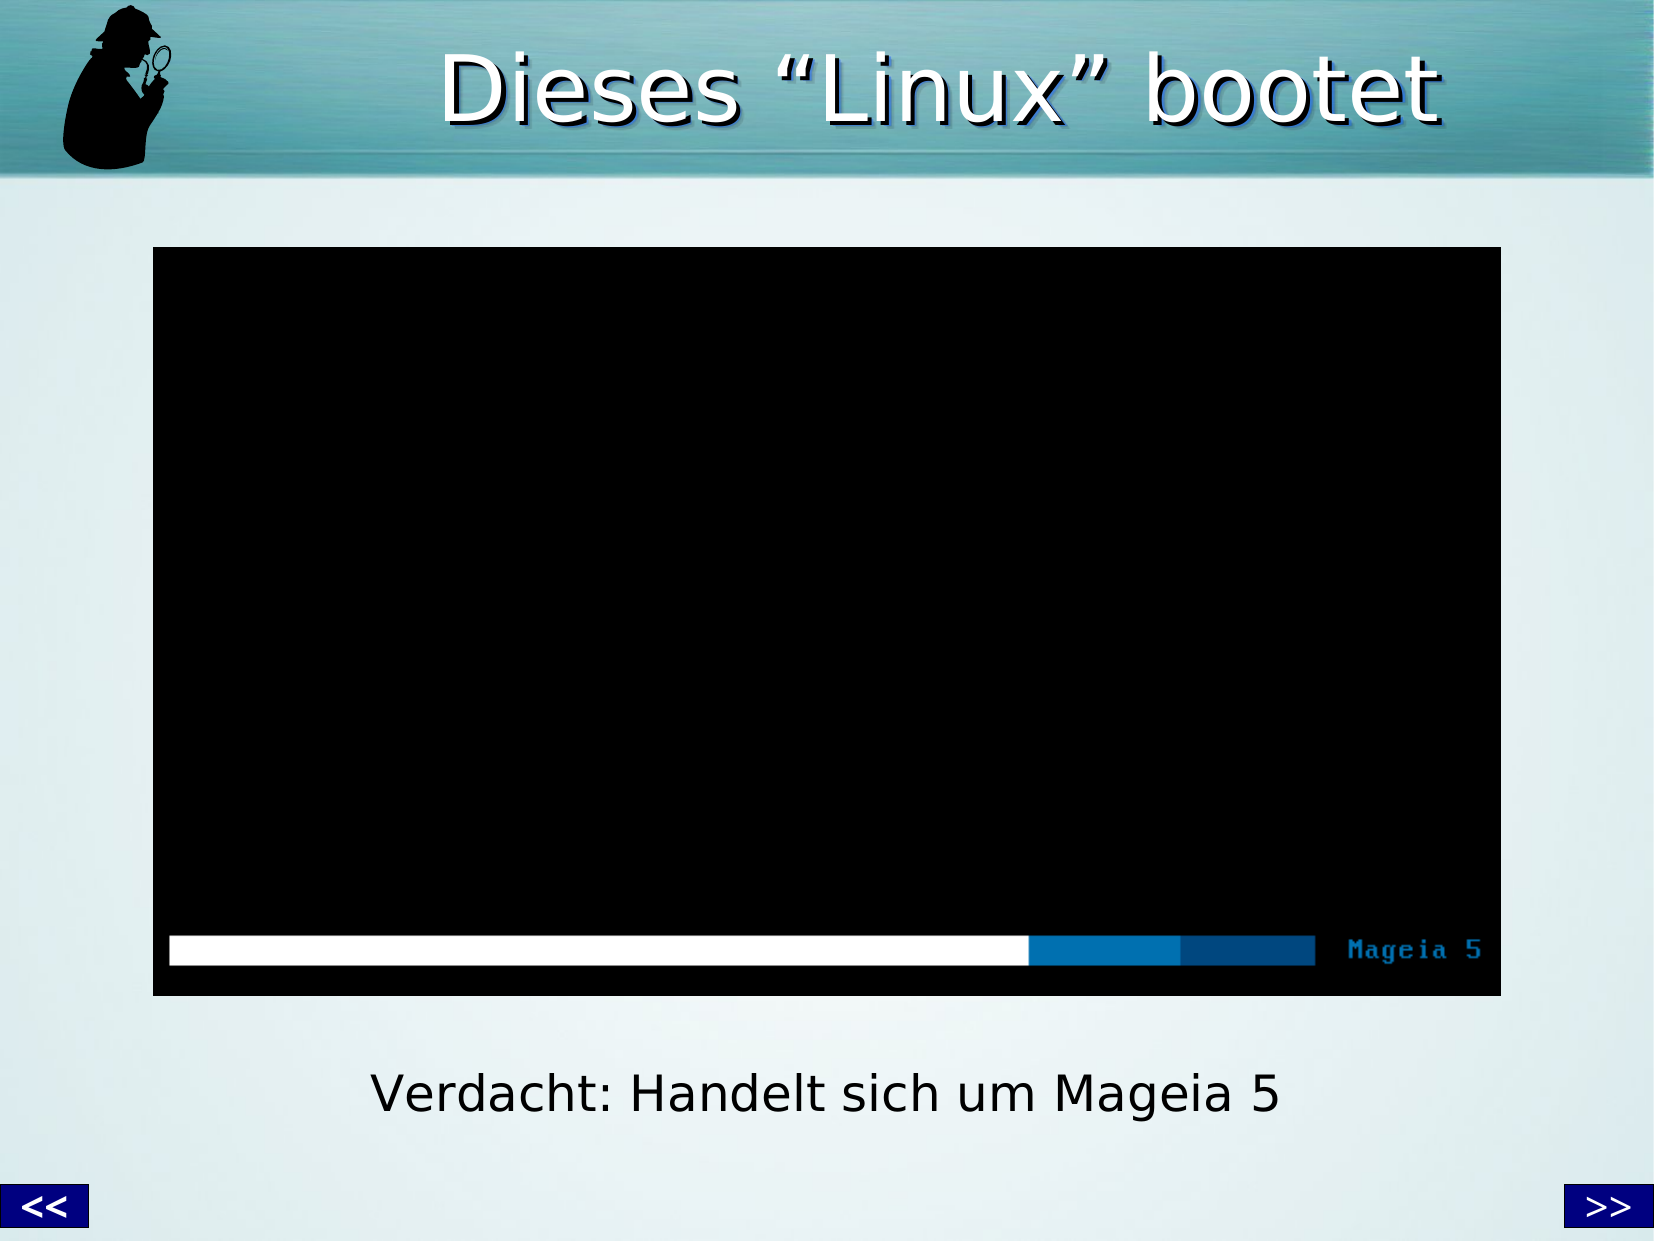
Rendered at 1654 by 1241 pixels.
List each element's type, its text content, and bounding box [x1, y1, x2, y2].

text_box Verdacht: Handelt sich um Mageia 5 [360, 1065, 1294, 1124]
picture [0, 0, 1654, 1241]
title Dieses “Linux” bootet [224, 2, 1654, 178]
